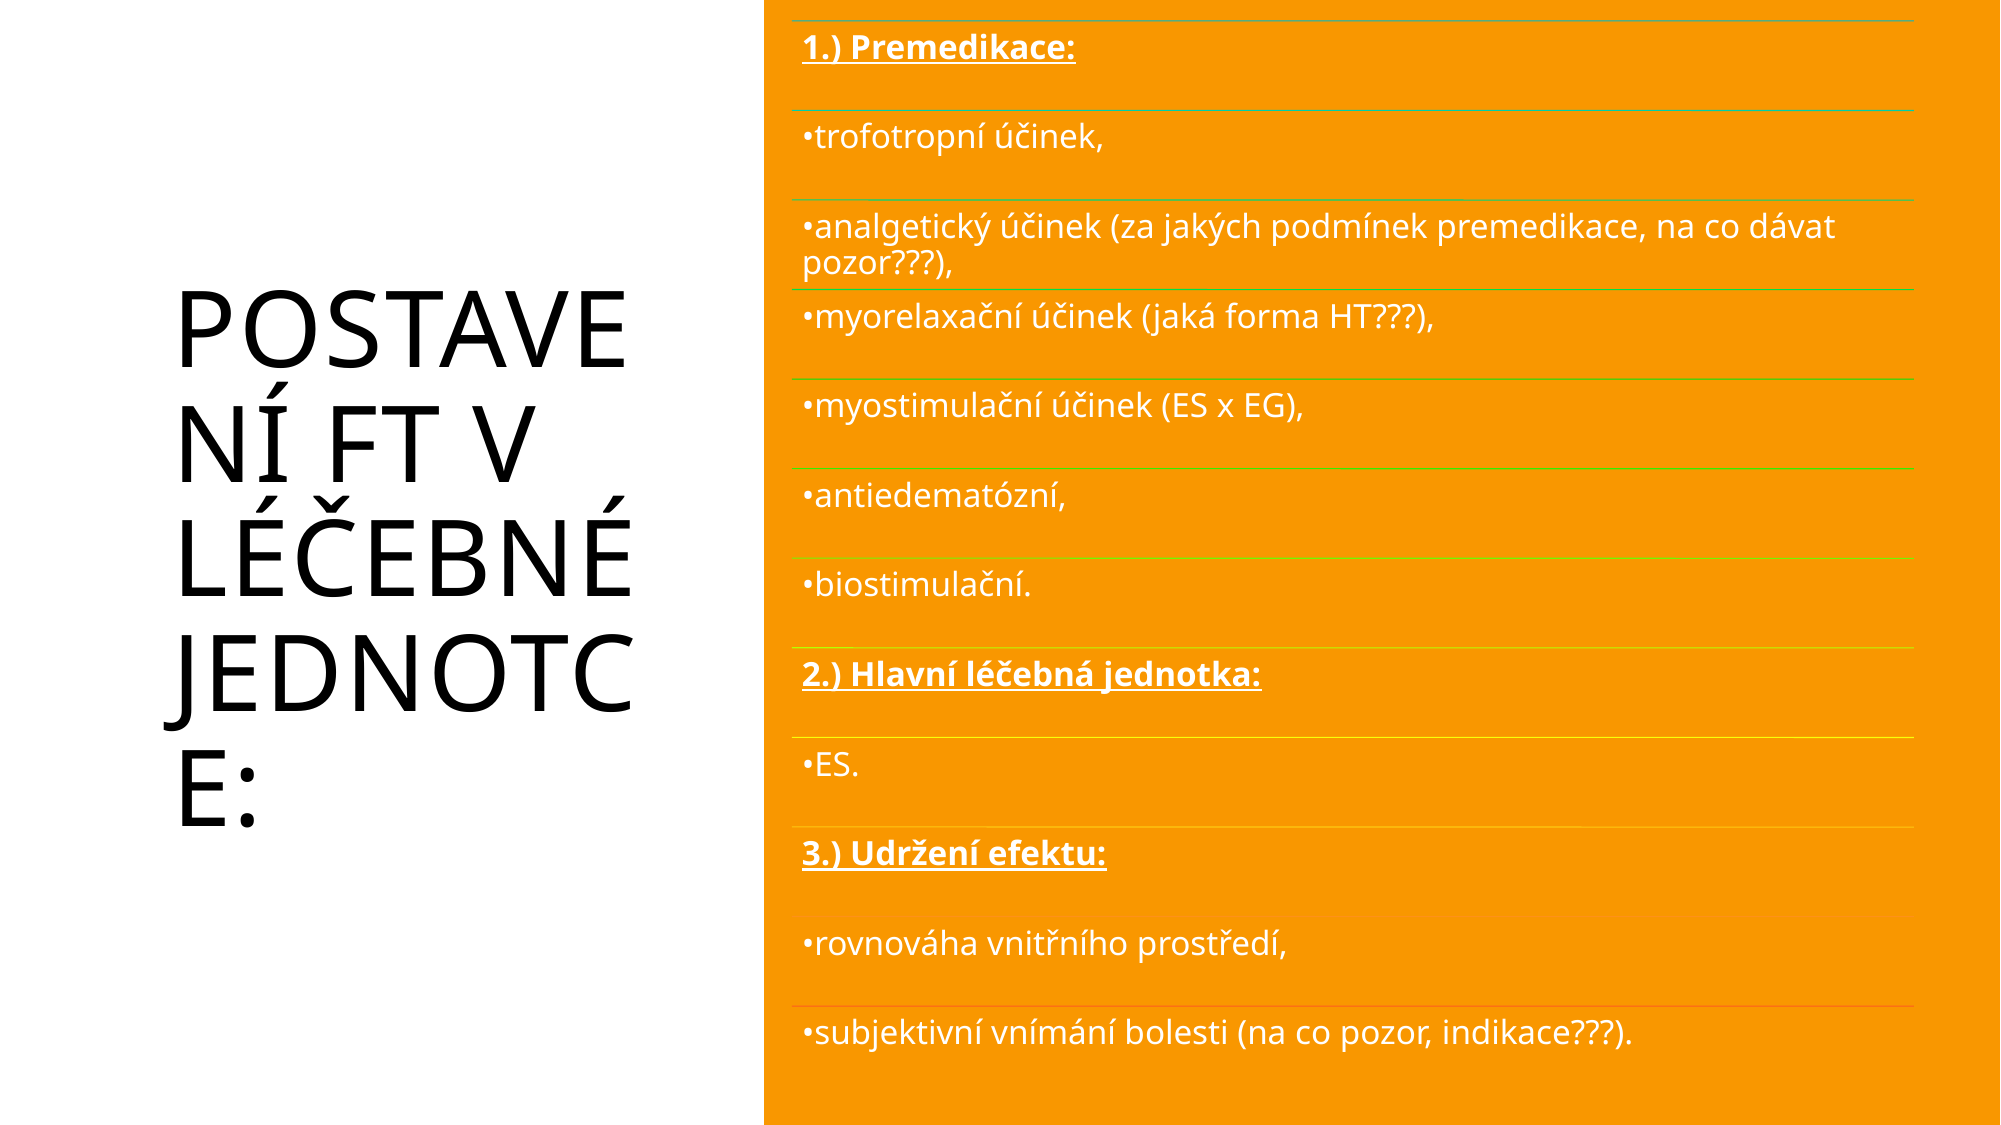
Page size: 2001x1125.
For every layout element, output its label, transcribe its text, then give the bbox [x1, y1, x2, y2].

text_box 2.) Hlavní léčebná jednotka: [791, 647, 1914, 736]
text_box •subjektivní vnímání bolesti (na co pozor, indikace???). [791, 1006, 1914, 1096]
text_box 1.) Premedikace: [791, 20, 1914, 109]
text_box •biostimulační. [791, 558, 1914, 647]
title Postavení FT v léčebné jednotce: [157, 105, 685, 1020]
text_box 3.) Udržení efektu: [791, 826, 1914, 916]
text_box [0, 0, 2000, 1125]
text_box •ES. [791, 737, 1914, 826]
text_box •analgetický účinek (za jakých podmínek premedikace, na co dávat pozor???), [791, 199, 1914, 289]
text_box •trofotropní účinek, [791, 110, 1914, 199]
text_box •rovnováha vnitřního prostředí, [791, 916, 1914, 1005]
text_box •myostimulační účinek (ES x EG), [791, 379, 1914, 468]
text_box •antiedematózní, [791, 468, 1914, 557]
text_box •myorelaxační účinek (jaká forma HT???), [791, 289, 1914, 378]
